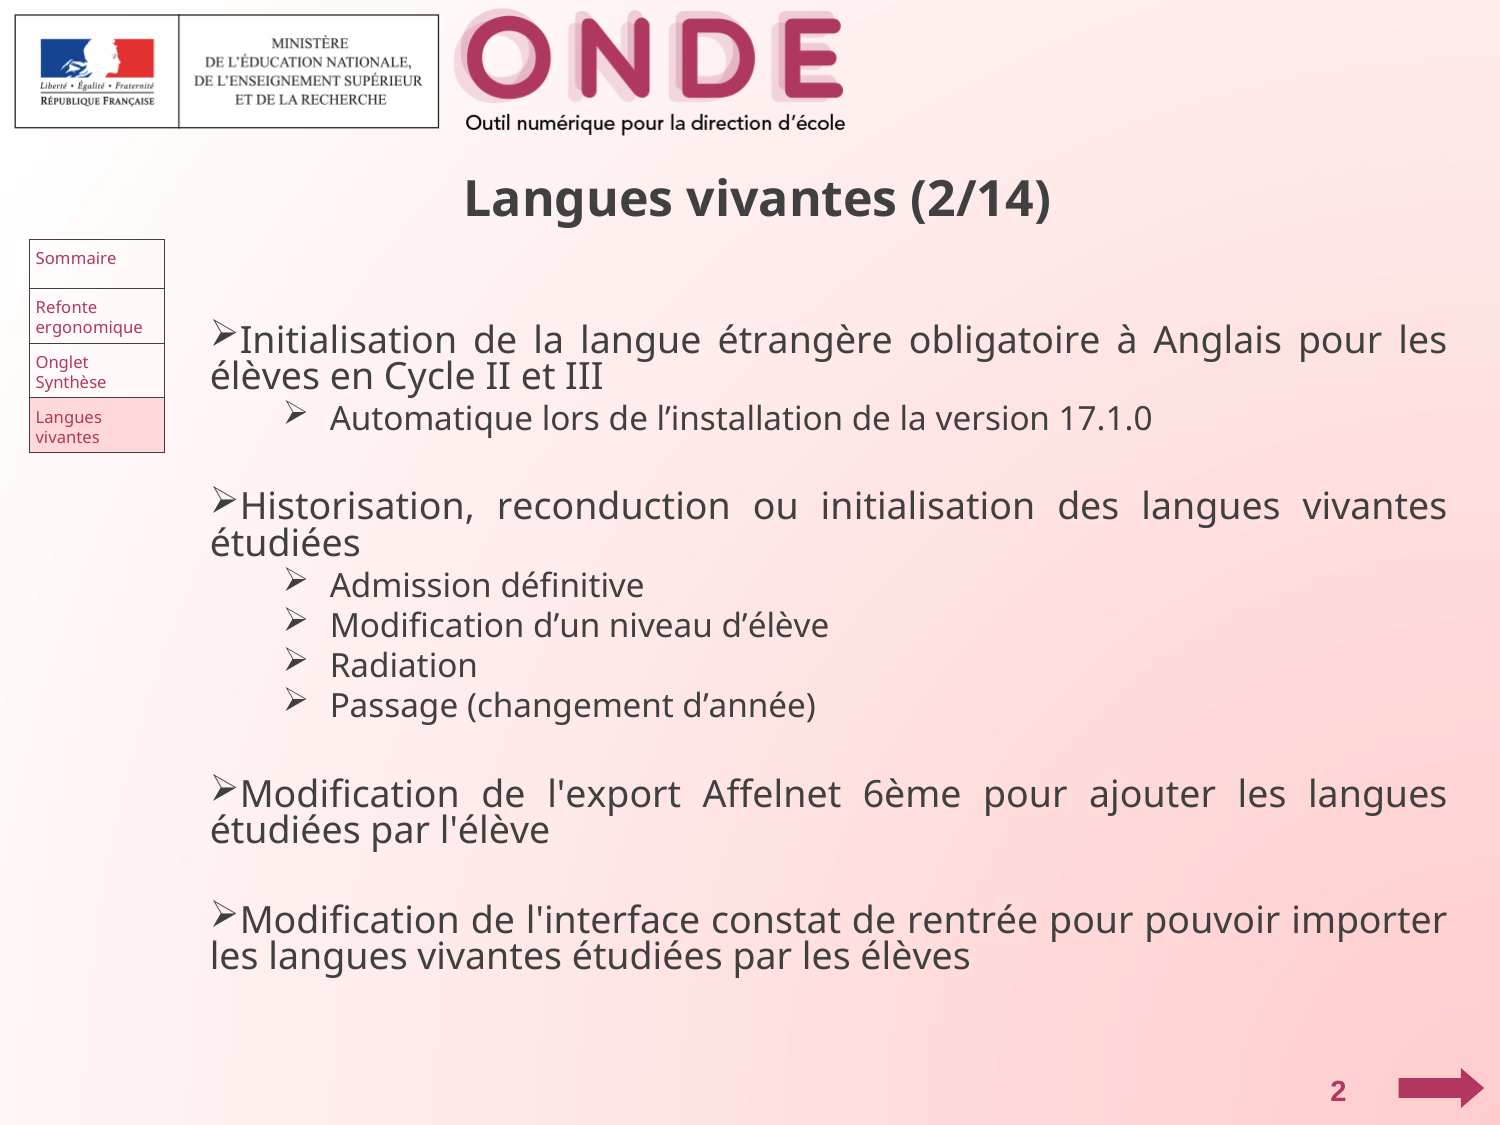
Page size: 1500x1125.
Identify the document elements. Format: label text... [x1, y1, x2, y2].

table_cell Onglet Synthèse [30, 344, 164, 397]
text_box [1399, 1070, 1483, 1106]
table_cell Refonte ergonomique [30, 289, 164, 343]
picture [0, 0, 1500, 1125]
table_cell Langues vivantes [30, 398, 164, 452]
text_box Initialisation de la langue étrangère obligatoire à Anglais pour les élèves en Cycle II et III Automatique lors de l’installation de la version 17.1.0 Historisation, reconduction ou initialisation des langues vivantes étudiées Admission définitive Modification d’un niveau d’élève Radiation Passage (changement d’année) Modification de l'export Affelnet 6ème pour ajouter les langues étudiées par l'élève Modification de l'interface constat de rentrée pour pouvoir importer les langues vivantes étudiées par les élèves [195, 262, 1464, 1036]
text_box Langues vivantes (2/14) [82, 154, 1433, 238]
table_header Sommaire [30, 240, 164, 288]
text_box <numéro> [1257, 1064, 1420, 1117]
